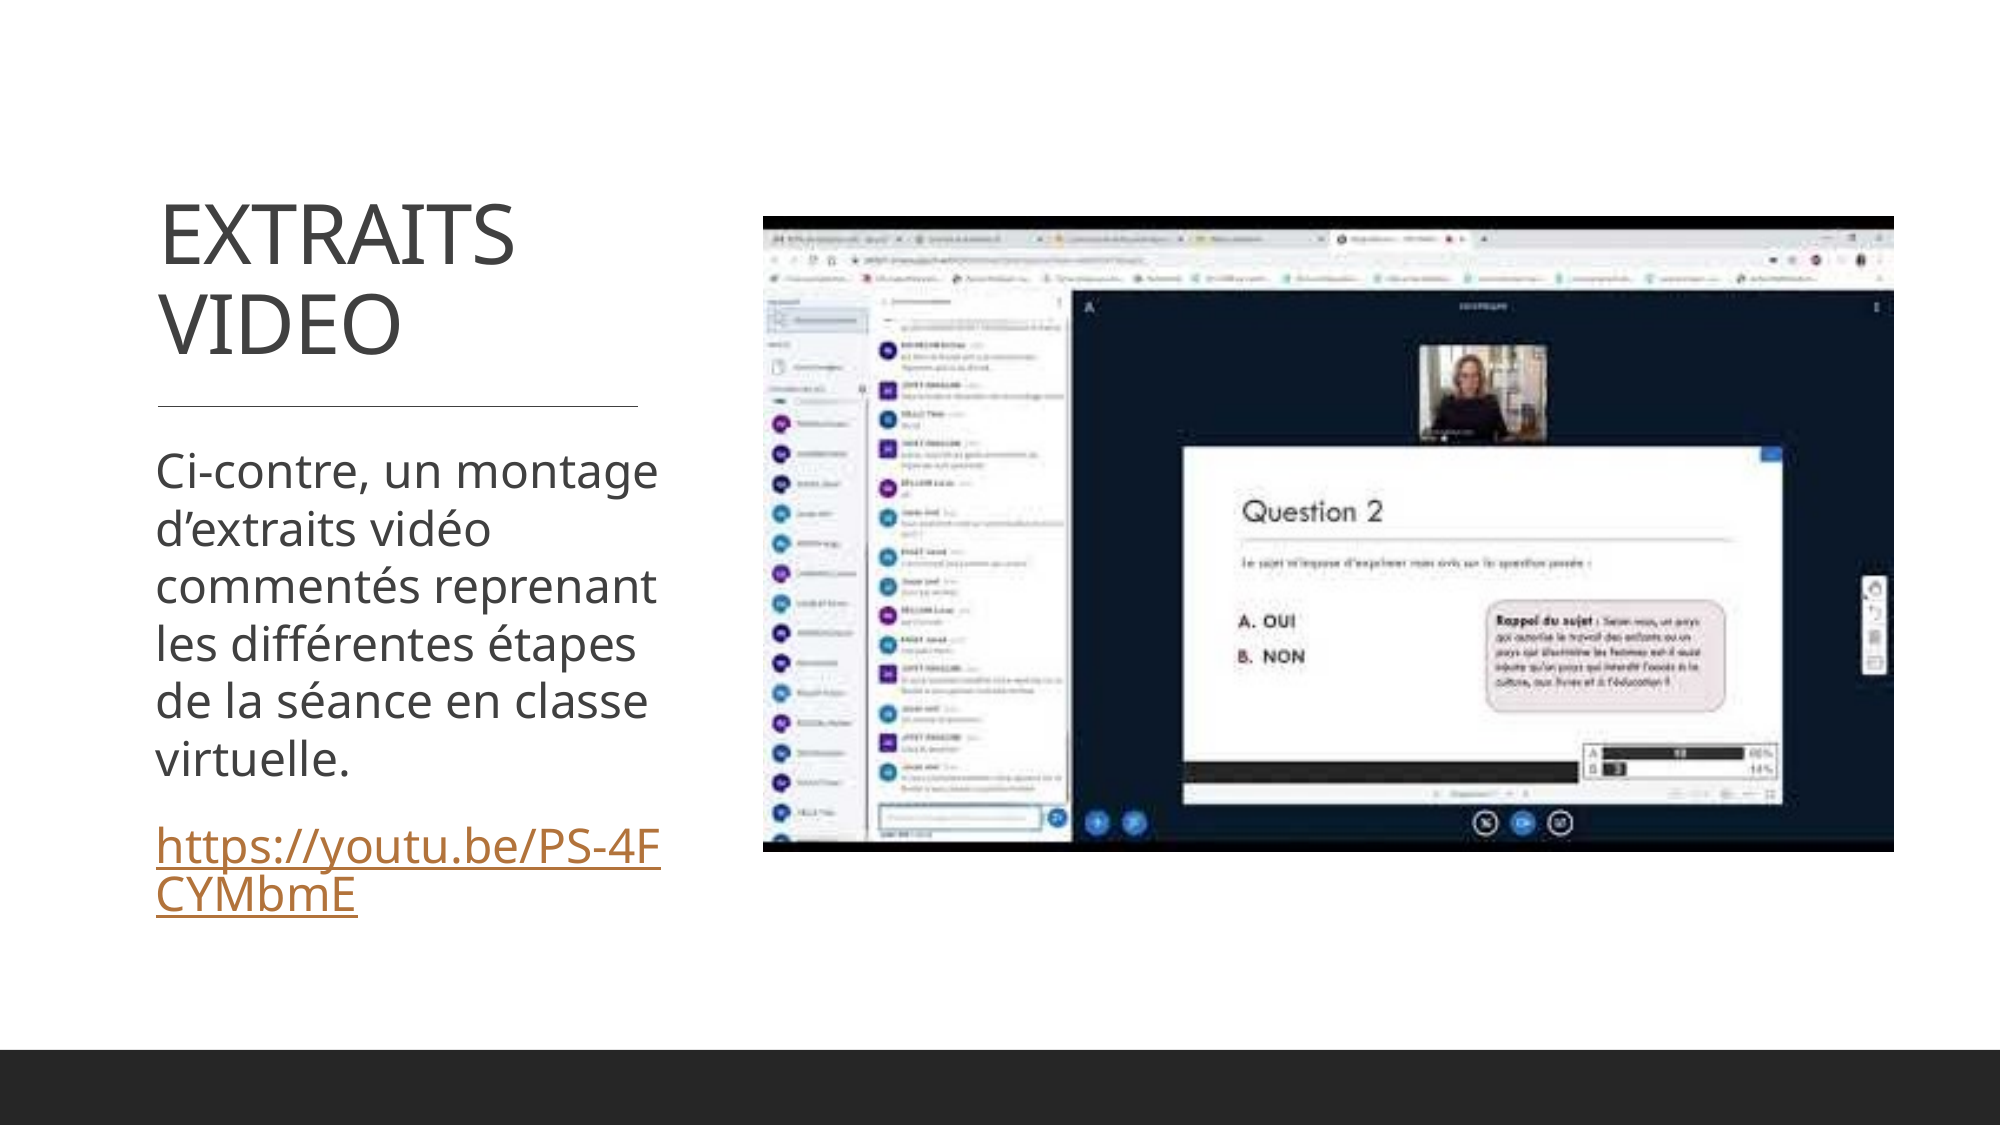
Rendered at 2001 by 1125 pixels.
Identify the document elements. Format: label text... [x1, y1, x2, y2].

text_box [0, 0, 2000, 1125]
picture [763, 216, 1894, 852]
text_box Ci-contre, un montage d’extraits vidéo commentés reprenant les différentes étapes de la séance en classe virtuelle. https://youtu.be/PS-4FCYMbmE [140, 432, 667, 963]
text_box EXTRAITS VIDEO [144, 105, 666, 381]
